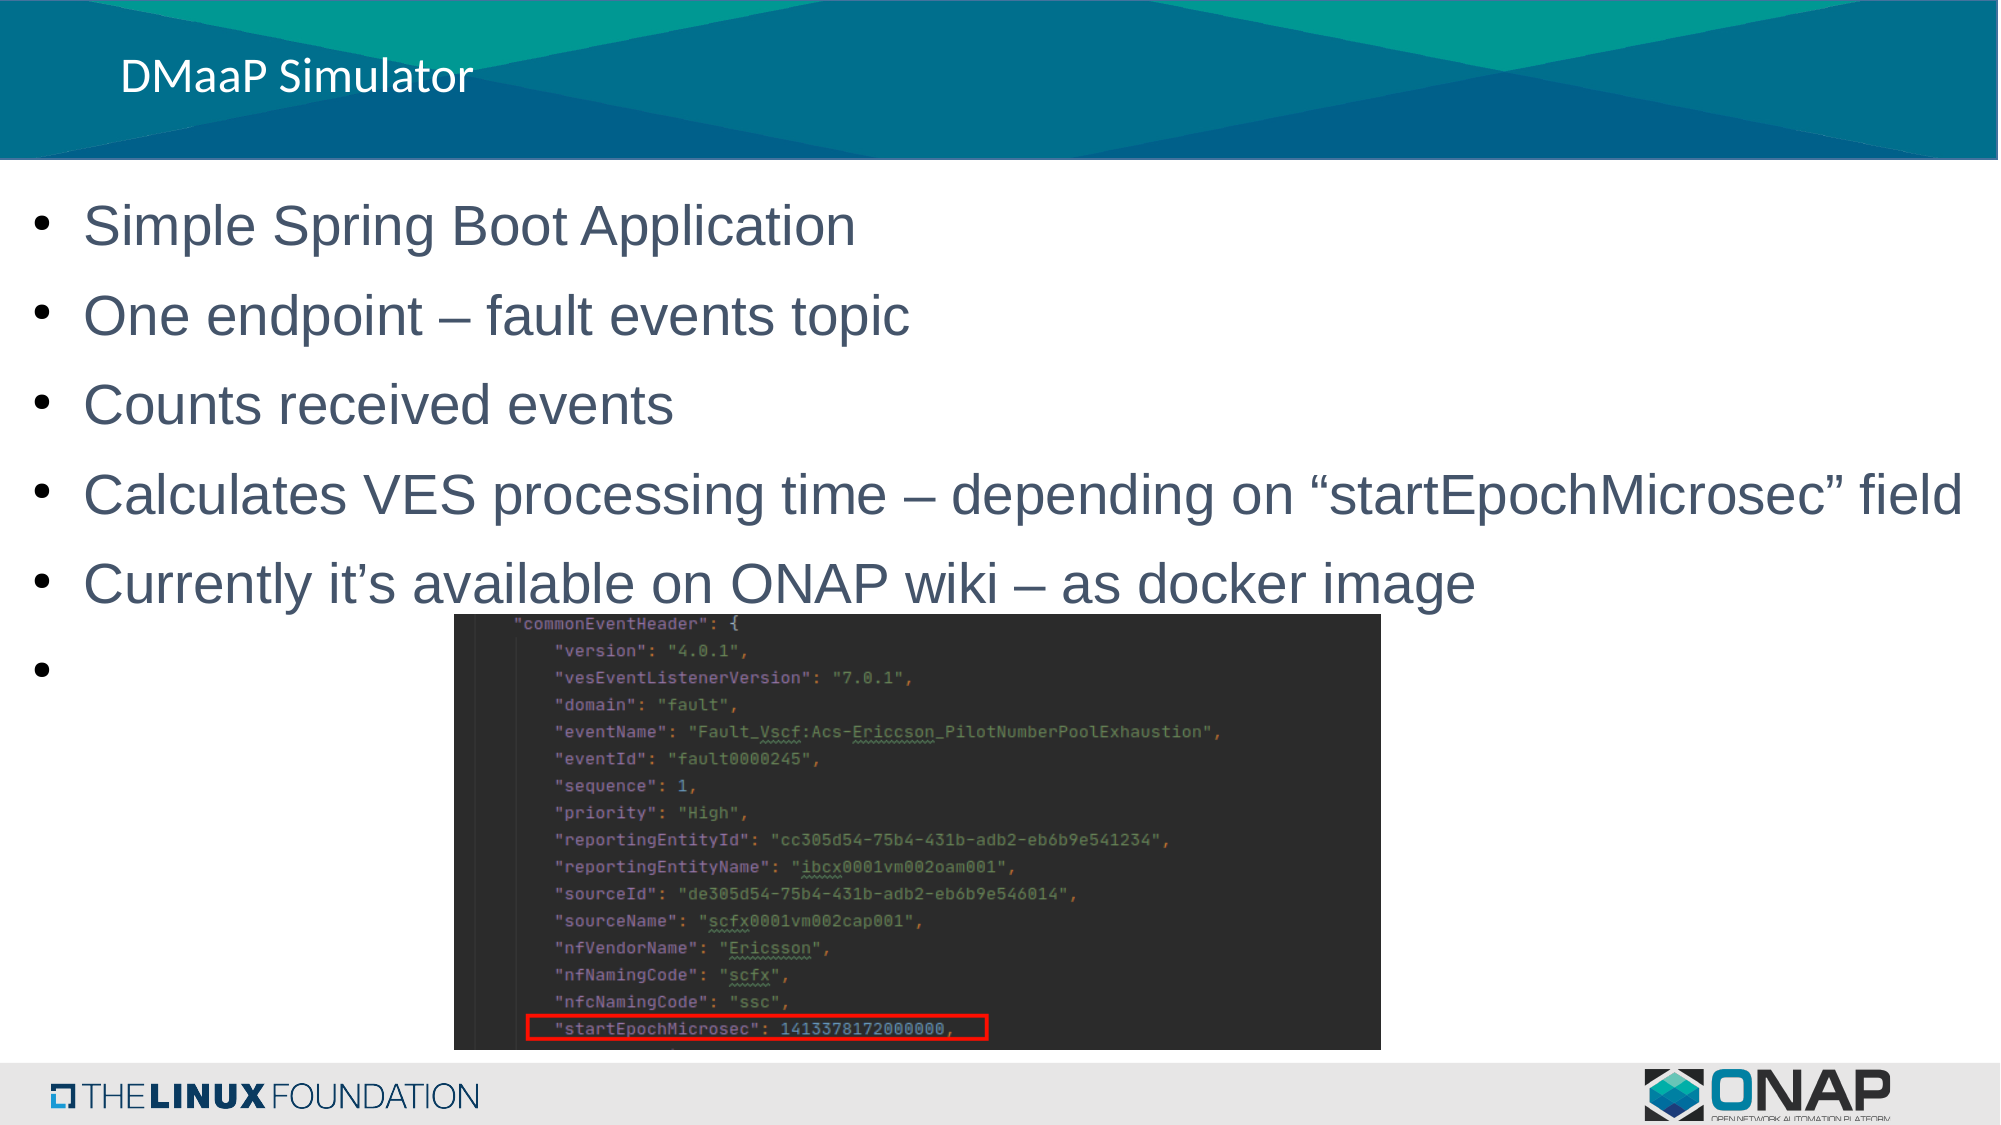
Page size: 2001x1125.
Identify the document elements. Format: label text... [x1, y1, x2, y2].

title DMaaP Simulator [34, 0, 1923, 158]
picture [51, 1083, 478, 1109]
list Simple Spring Boot Application One endpoint – fault events topic Counts received events Calculates VES processing time – depending on “startEpochMicrosec” field Currently it’s available on ONAP wiki – as docker image [0, 189, 1989, 676]
picture [454, 614, 1381, 1051]
